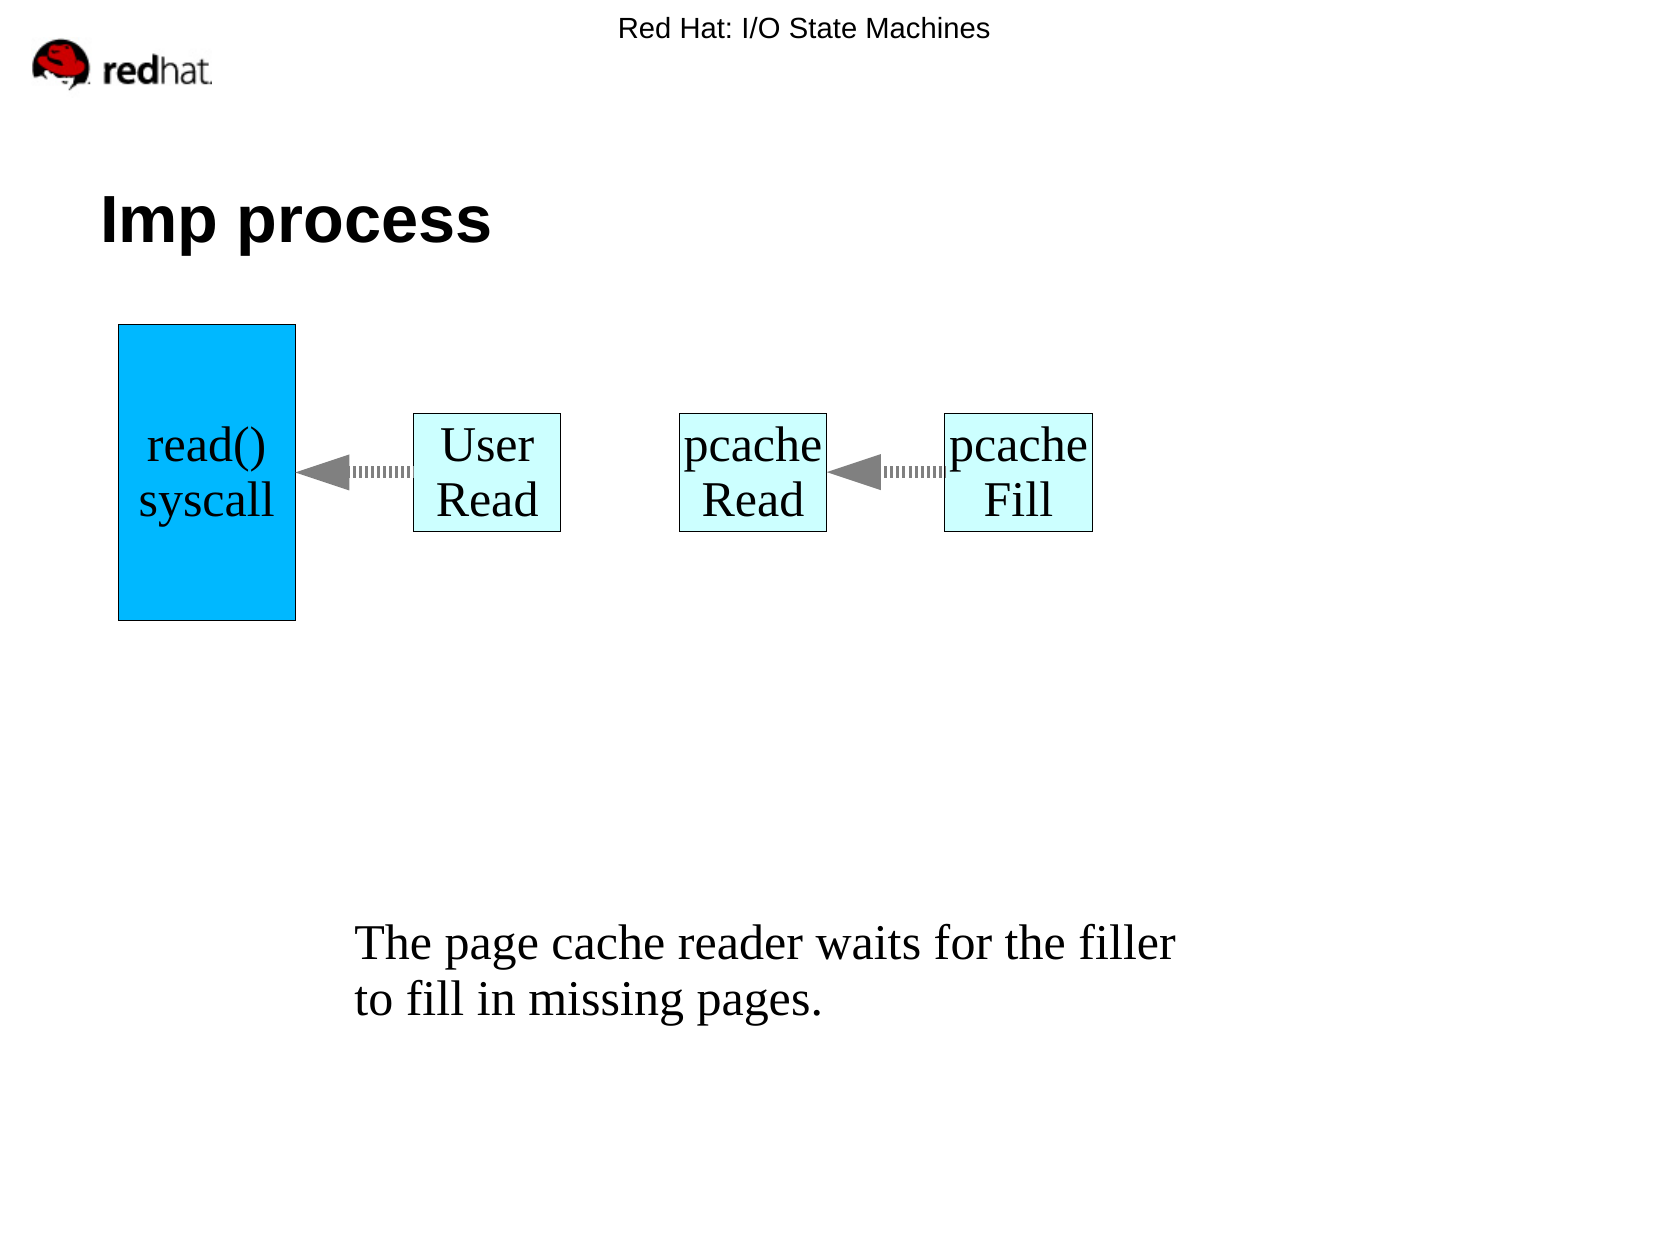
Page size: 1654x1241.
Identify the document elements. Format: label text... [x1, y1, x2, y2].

text_box pcache Read [679, 413, 827, 532]
text_box User Read [413, 413, 561, 532]
text_box The page cache reader waits for the filler to fill in missing pages. [354, 915, 1182, 1087]
text_box read() syscall [118, 324, 296, 621]
title Imp process [100, 164, 1506, 275]
picture [31, 37, 212, 98]
text_box pcache Fill [944, 413, 1093, 532]
